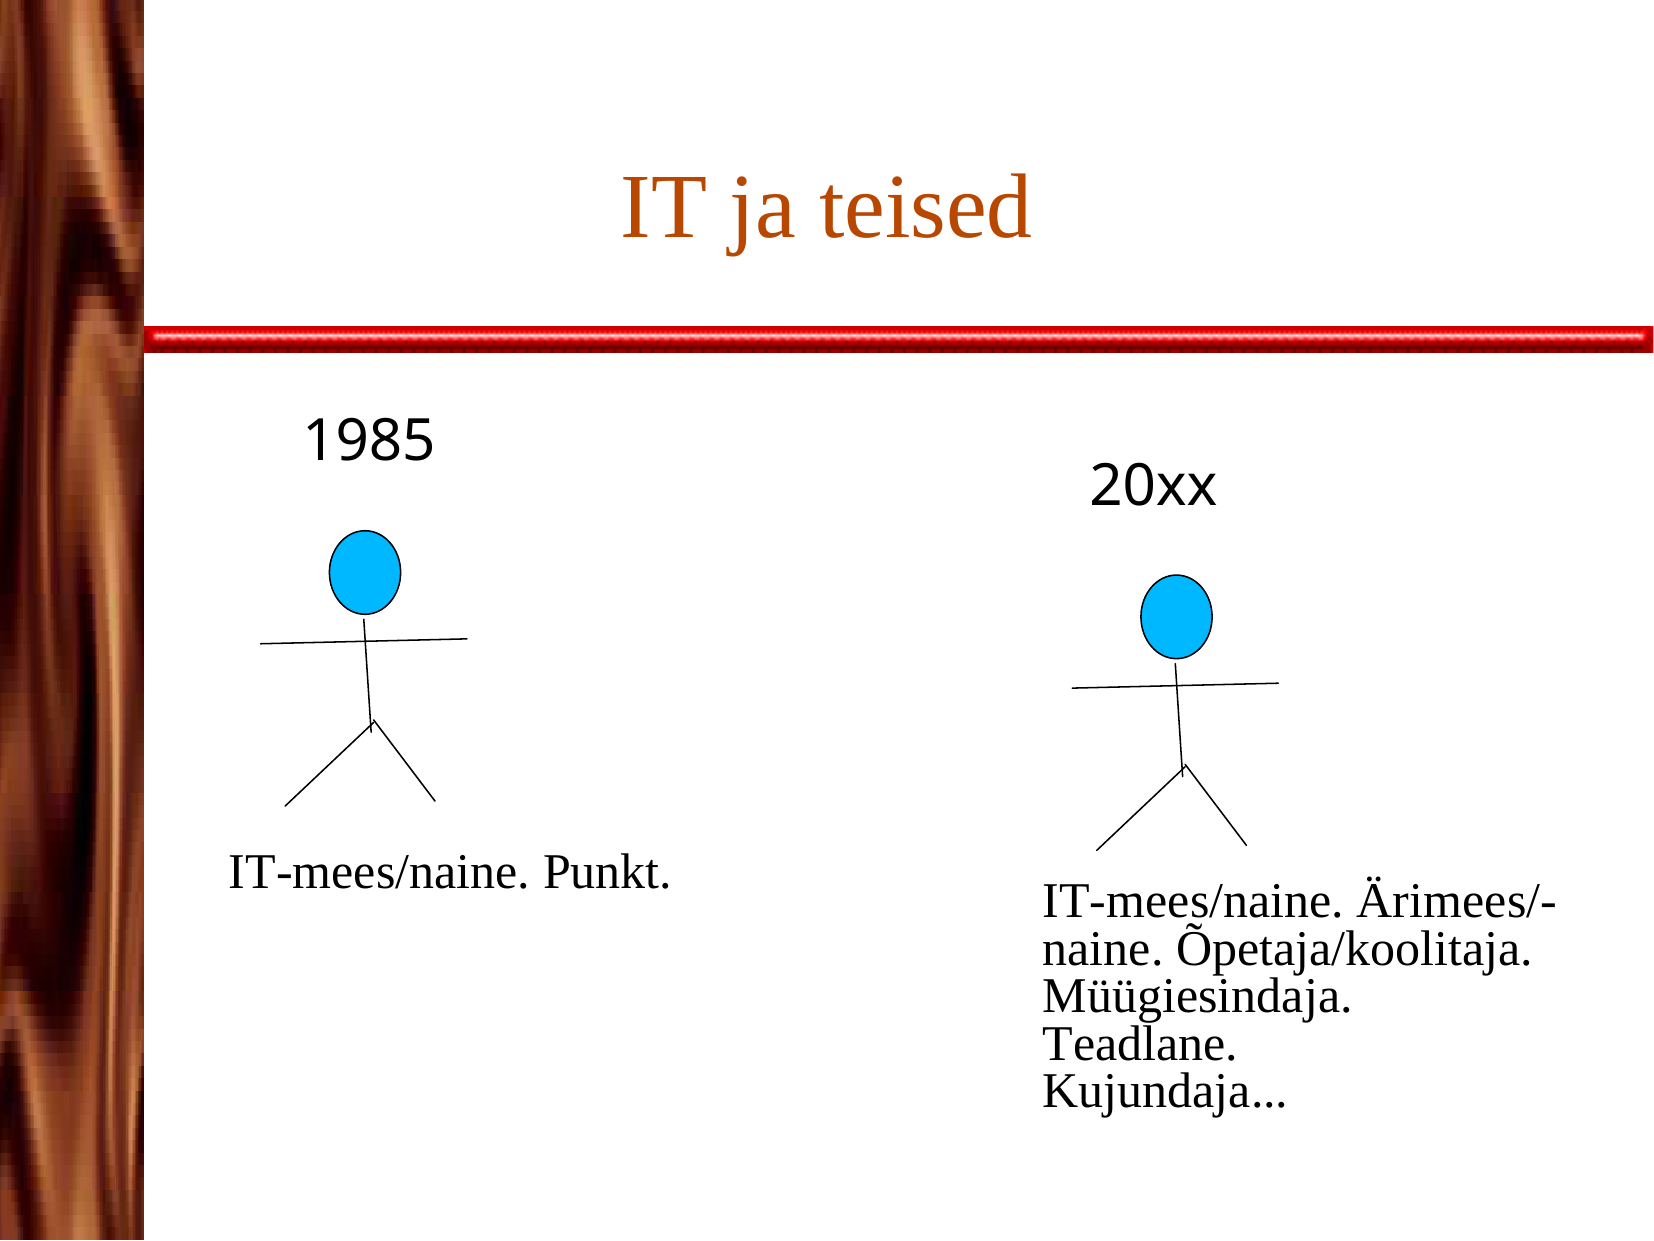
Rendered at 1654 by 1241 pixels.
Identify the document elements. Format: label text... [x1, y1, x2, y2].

picture [0, 0, 1654, 1240]
text_box IT-mees/naine. Ärimees/-naine. Õpetaja/koolitaja. Müügiesindaja. Teadlane. Kujundaja... [1042, 879, 1619, 1149]
title IT ja teised [121, 102, 1534, 310]
text_box 20xx [1089, 442, 1375, 521]
text_box [329, 530, 401, 615]
text_box [1072, 663, 1279, 851]
text_box IT-mees/naine. Punkt. [228, 850, 898, 912]
text_box [260, 619, 467, 806]
text_box 1985 [302, 397, 632, 476]
text_box [1140, 575, 1213, 659]
